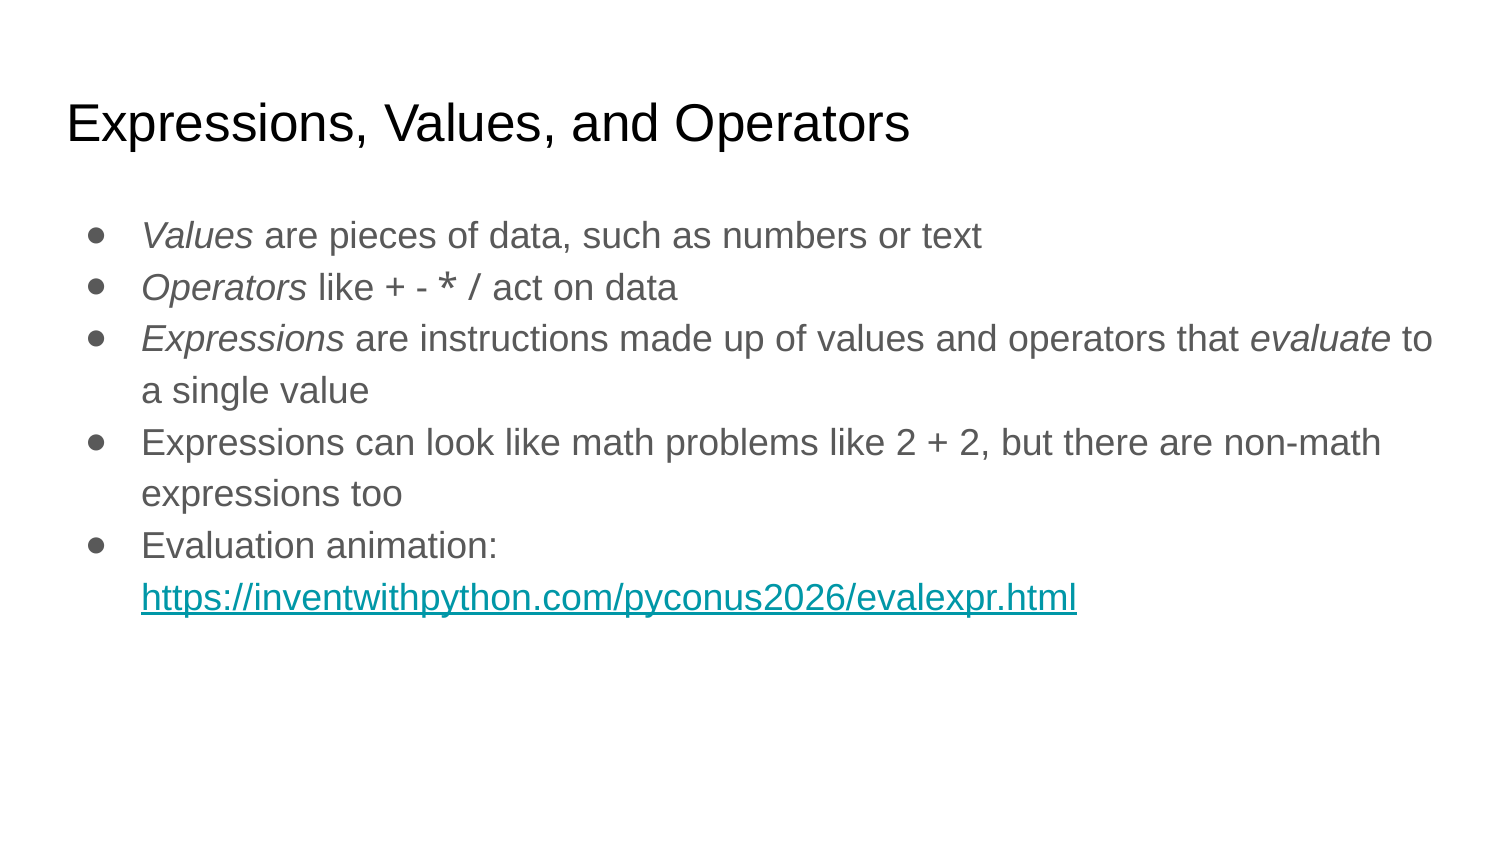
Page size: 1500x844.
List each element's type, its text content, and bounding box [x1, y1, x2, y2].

list Values are pieces of data, such as numbers or text Operators like + - * / act on data Expressions are instructions made up of values and operators that evaluate to a single value Expressions can look like math problems like 2 + 2, but there are non-math expressions too Evaluation animation: https://inventwithpython.com/pyconus2026/evalexpr.html [51, 189, 1449, 750]
title Expressions, Values, and Operators [51, 72, 1449, 167]
